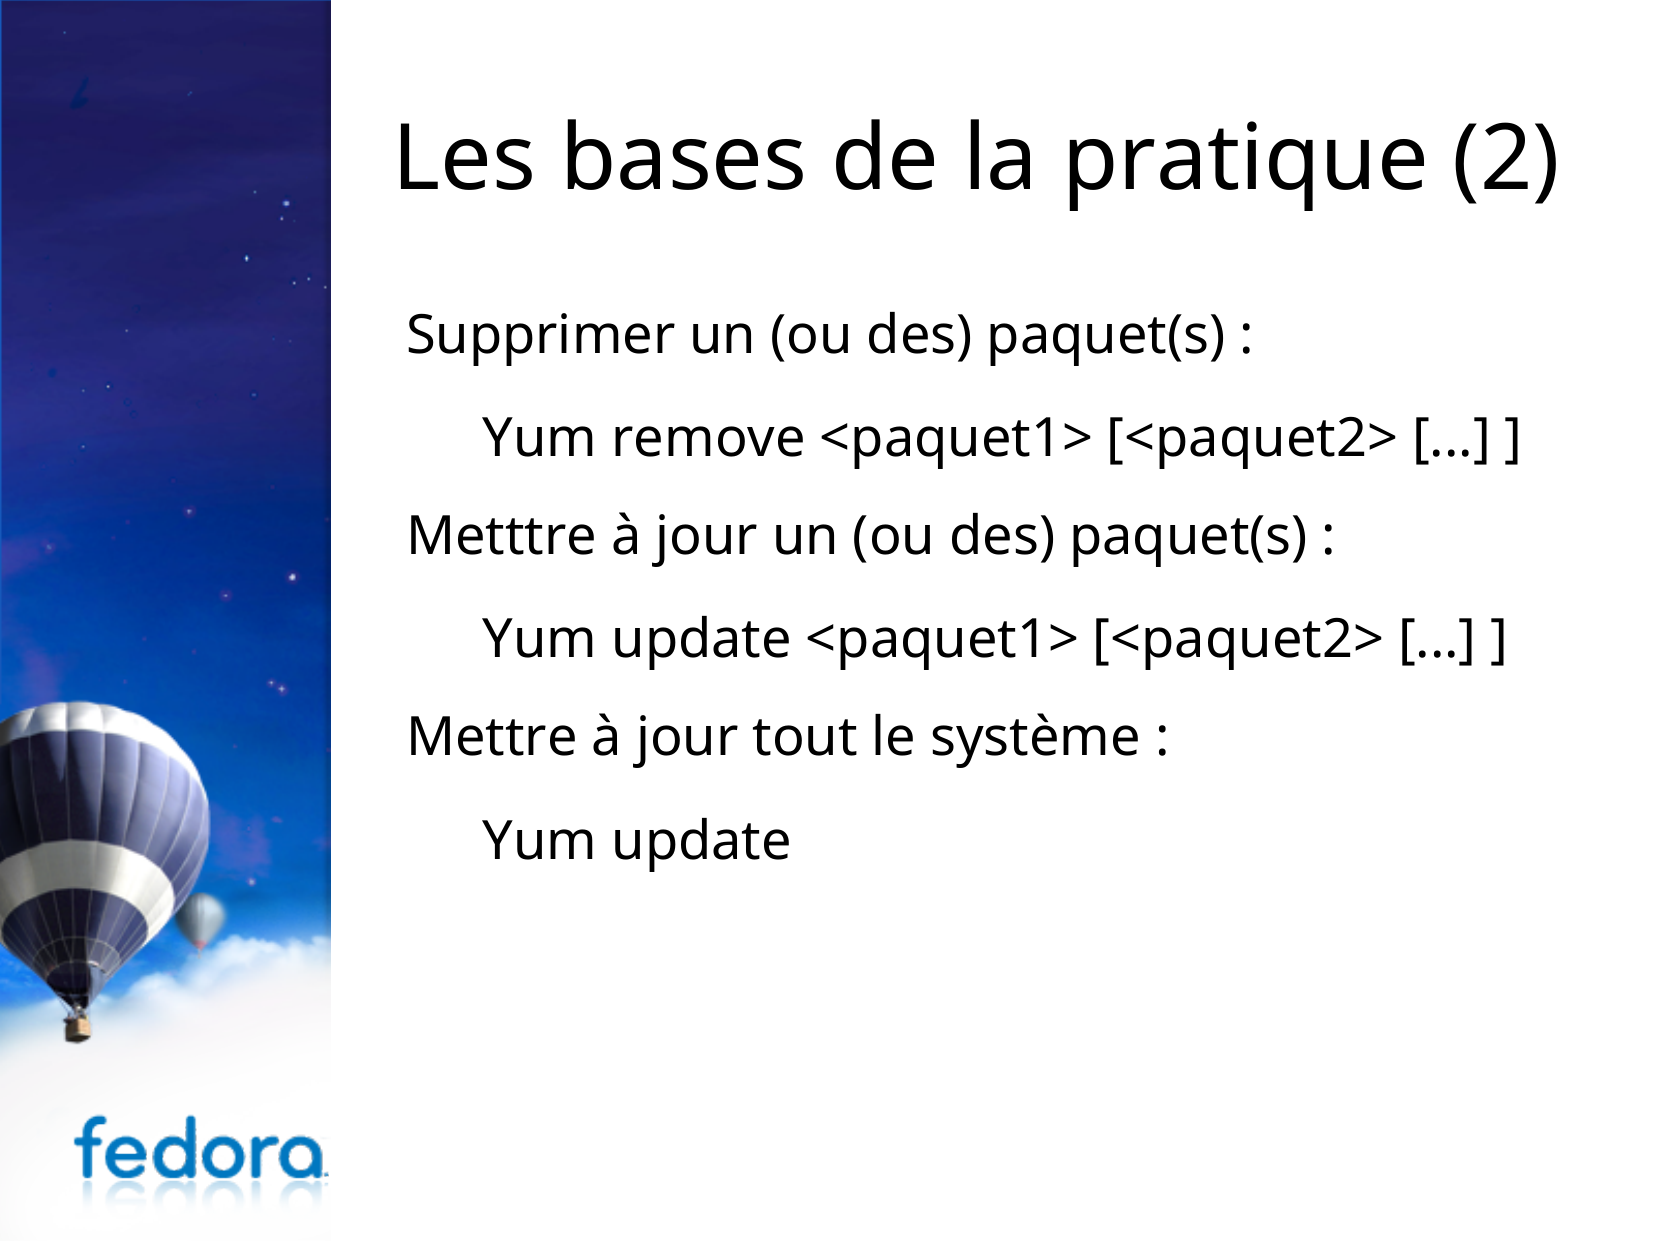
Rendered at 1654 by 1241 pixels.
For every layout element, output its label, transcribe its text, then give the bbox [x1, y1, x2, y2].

list Supprimer un (ou des) paquet(s) : Yum remove <paquet1> [<paquet2> [...] ] Metttre à jour un (ou des) paquet(s) : Yum update <paquet1> [<paquet2> [...] ] Mettre à jour tout le système : Yum update [388, 295, 1576, 1094]
title Les bases de la pratique (2) [383, 59, 1571, 250]
picture [0, 0, 331, 1241]
